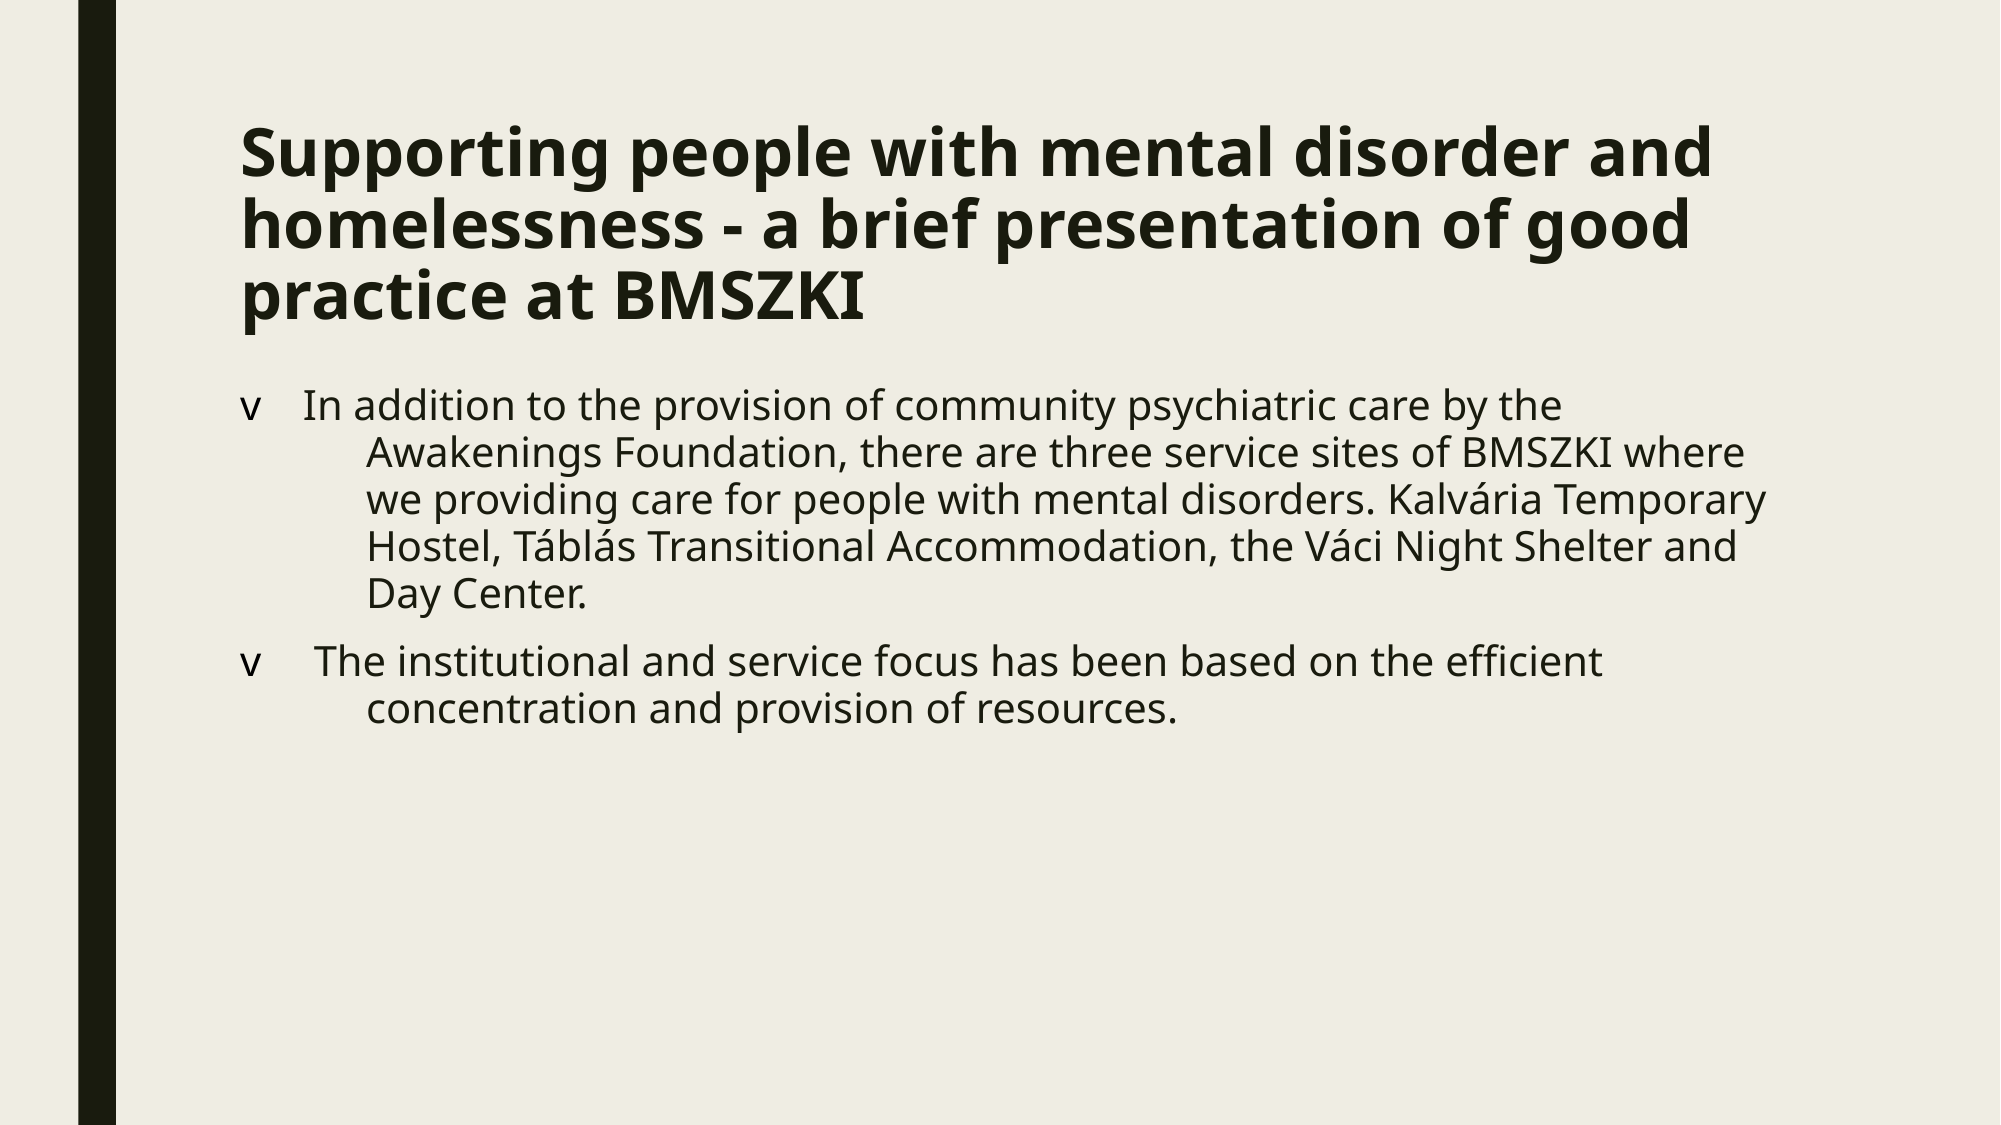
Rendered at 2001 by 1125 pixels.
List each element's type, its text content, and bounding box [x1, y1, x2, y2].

title Supporting people with mental disorder and homelessness - a brief presentation of good practice at BMSZKI [225, 112, 1801, 357]
list In addition to the provision of community psychiatric care by the Awakenings Foundation, there are three service sites of BMSZKI where we providing care for people with mental disorders. Kalvária Temporary Hostel, Táblás Transitional Accommodation, the Váci Night Shelter and Day Center. The institutional and service focus has been based on the efficient concentration and provision of resources. [225, 375, 1801, 963]
